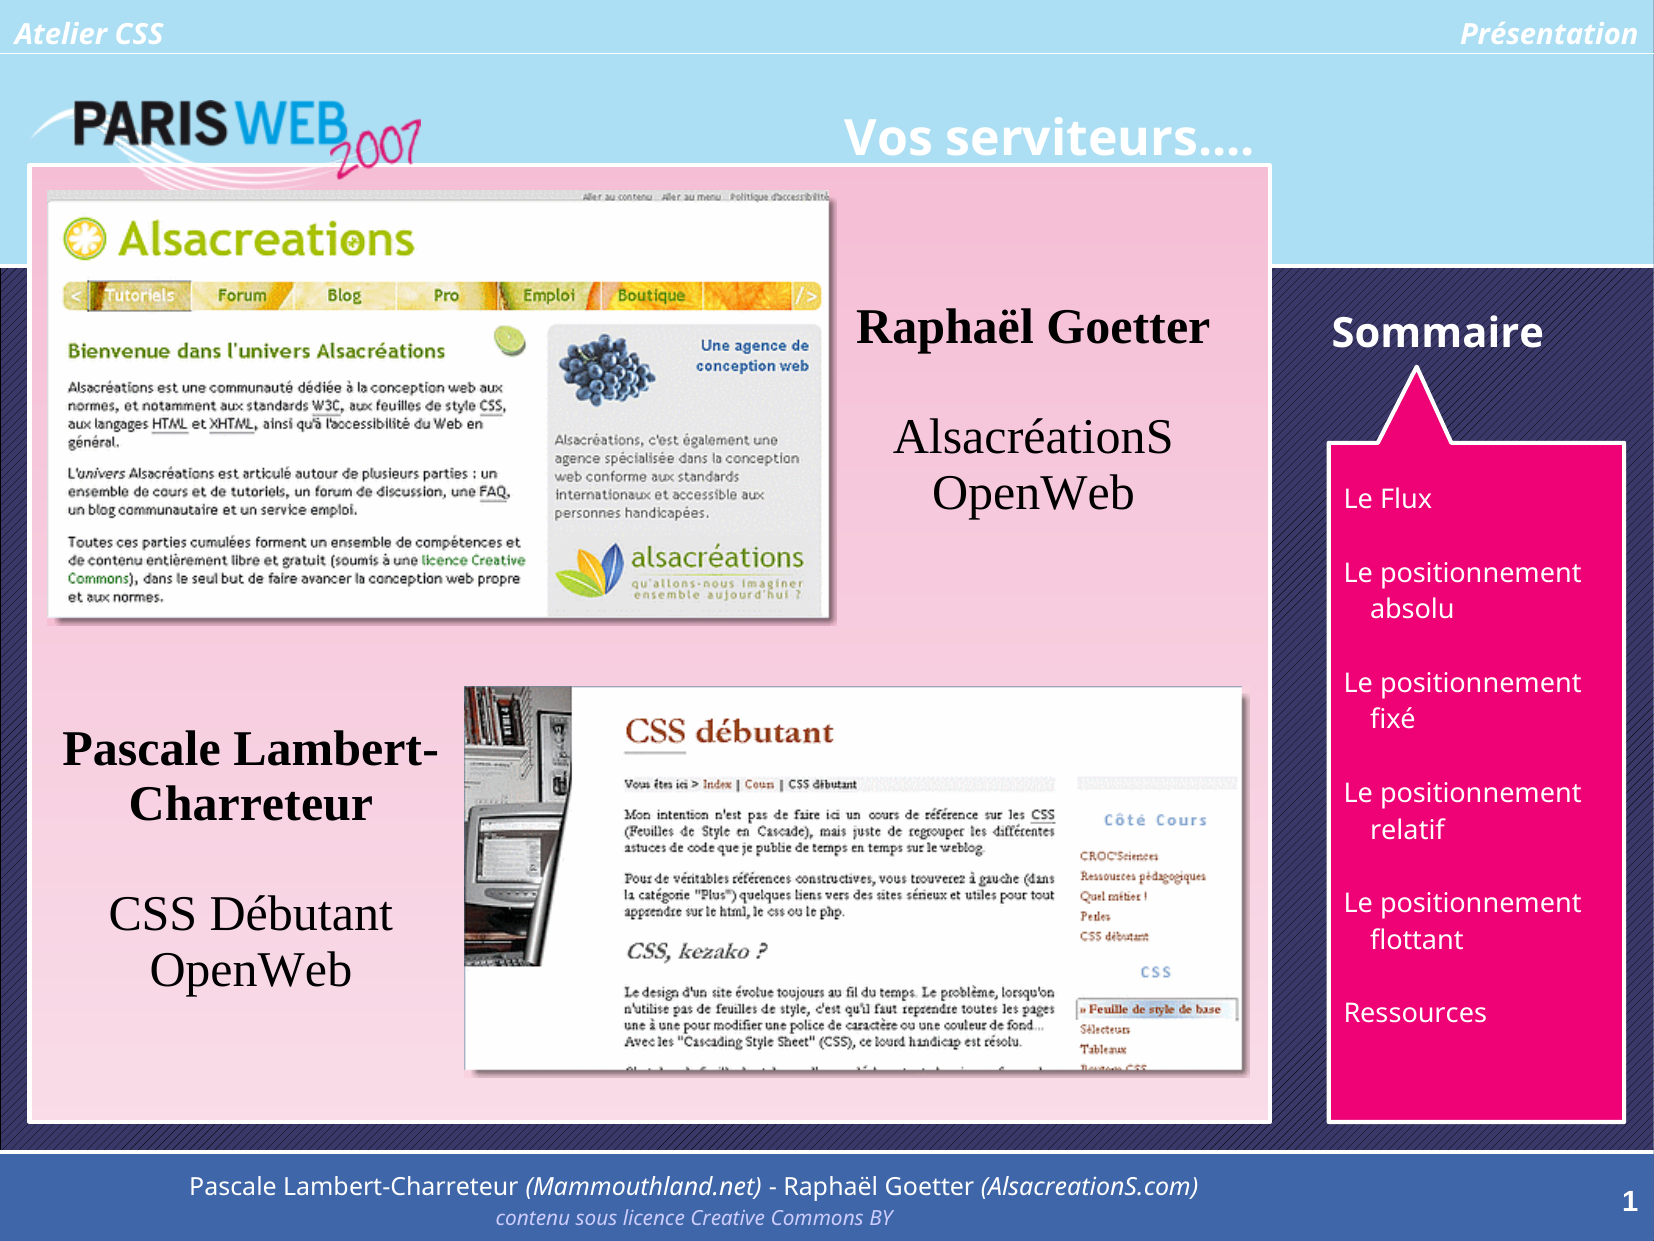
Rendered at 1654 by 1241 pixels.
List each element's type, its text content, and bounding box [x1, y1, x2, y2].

text_box Présentation [1003, 5, 1654, 65]
picture [464, 686, 1250, 1078]
picture [29, 100, 837, 626]
list [49, 200, 1270, 1087]
text_box Vos serviteurs.... [442, 94, 1270, 172]
text_box Raphaël Goetter AlsacréationS OpenWeb [837, 291, 1241, 532]
text_box Le Flux Le positionnement absolu Le positionnement fixé Le positionnement relatif Le positionnement flottant Ressources [1328, 472, 1625, 991]
text_box Pascale Lambert-Charreteur CSS Débutant OpenWeb [29, 713, 464, 1010]
